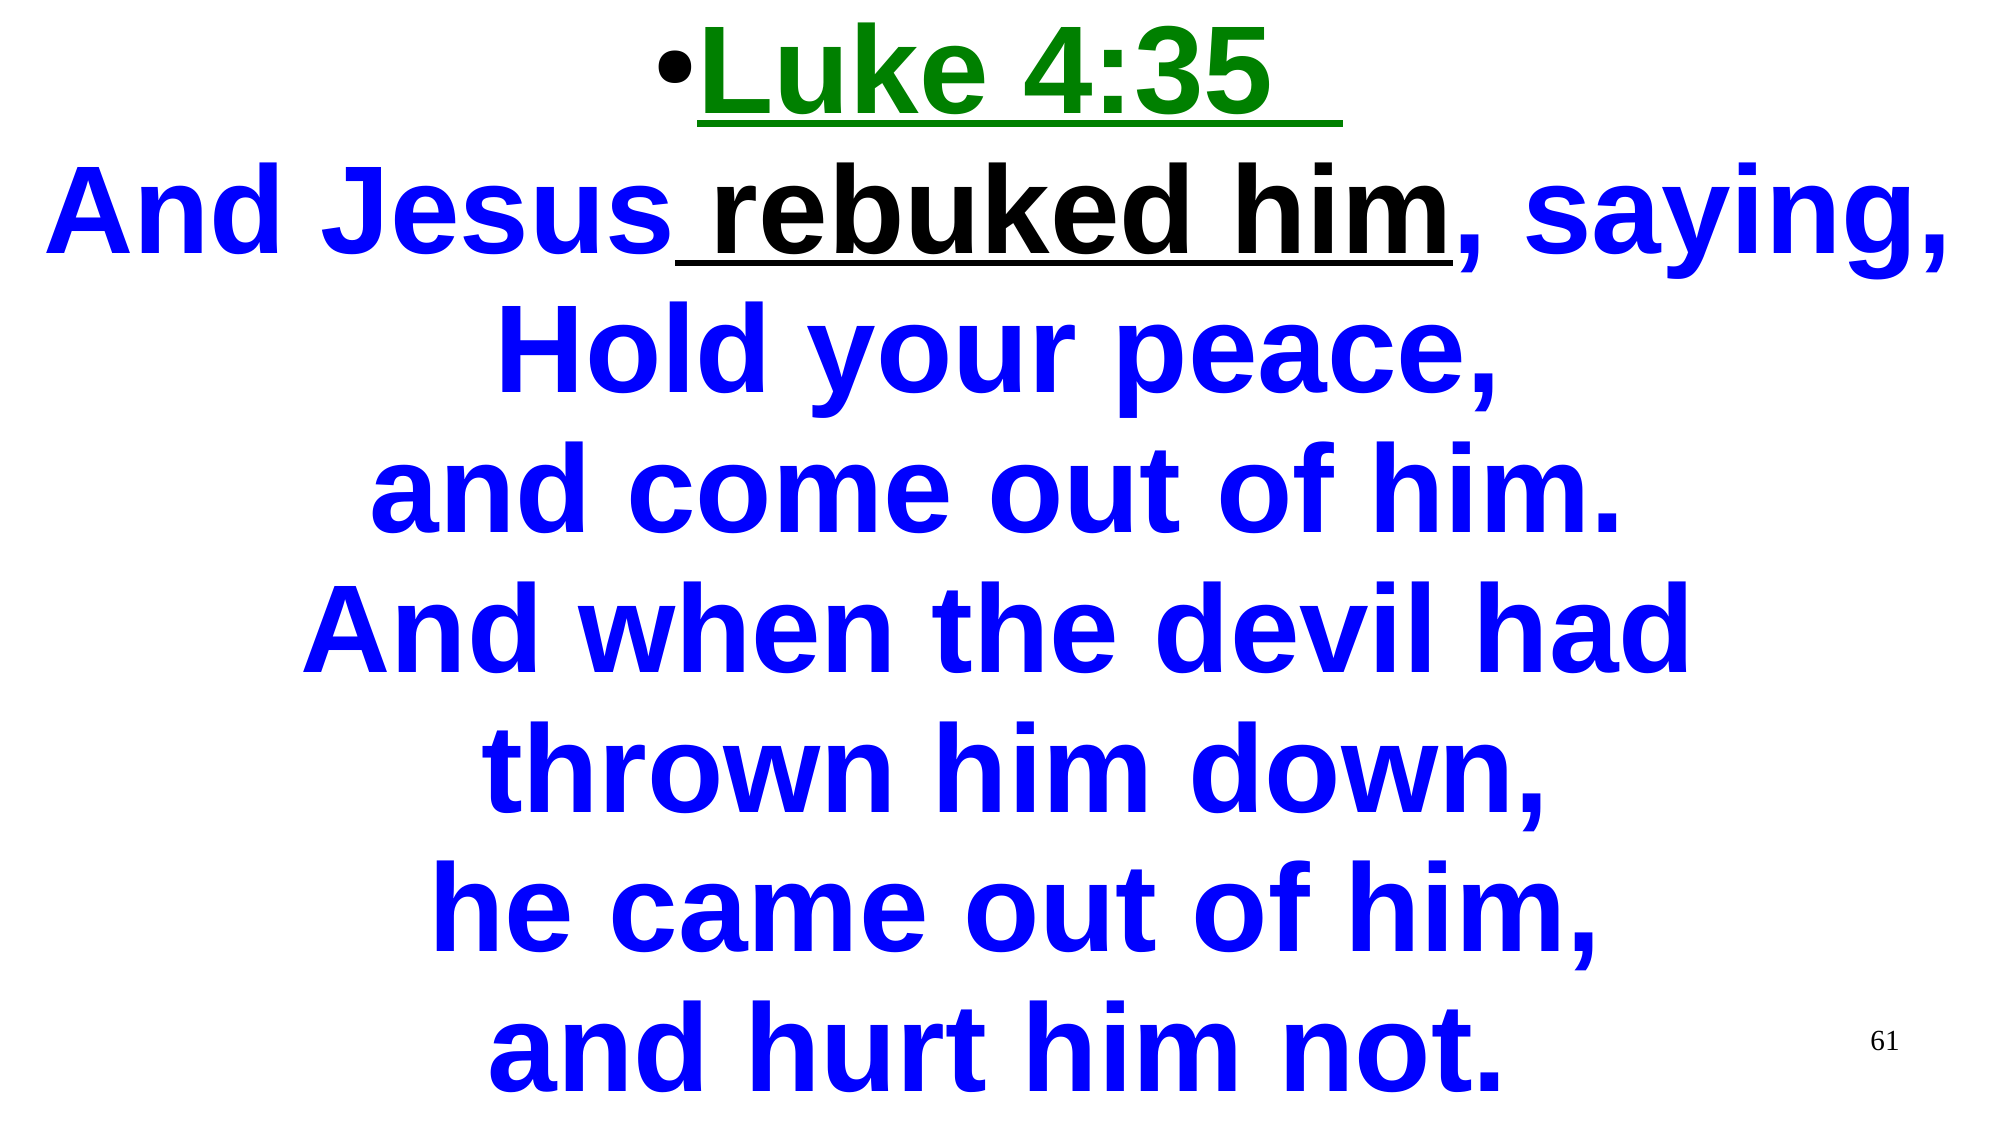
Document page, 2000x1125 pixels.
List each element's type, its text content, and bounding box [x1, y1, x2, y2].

list Luke 4:35 And Jesus rebuked him, saying, Hold your peace, and come out of him. And when the devil had thrown him down, he came out of him, and hurt him not. [0, 0, 1996, 1123]
